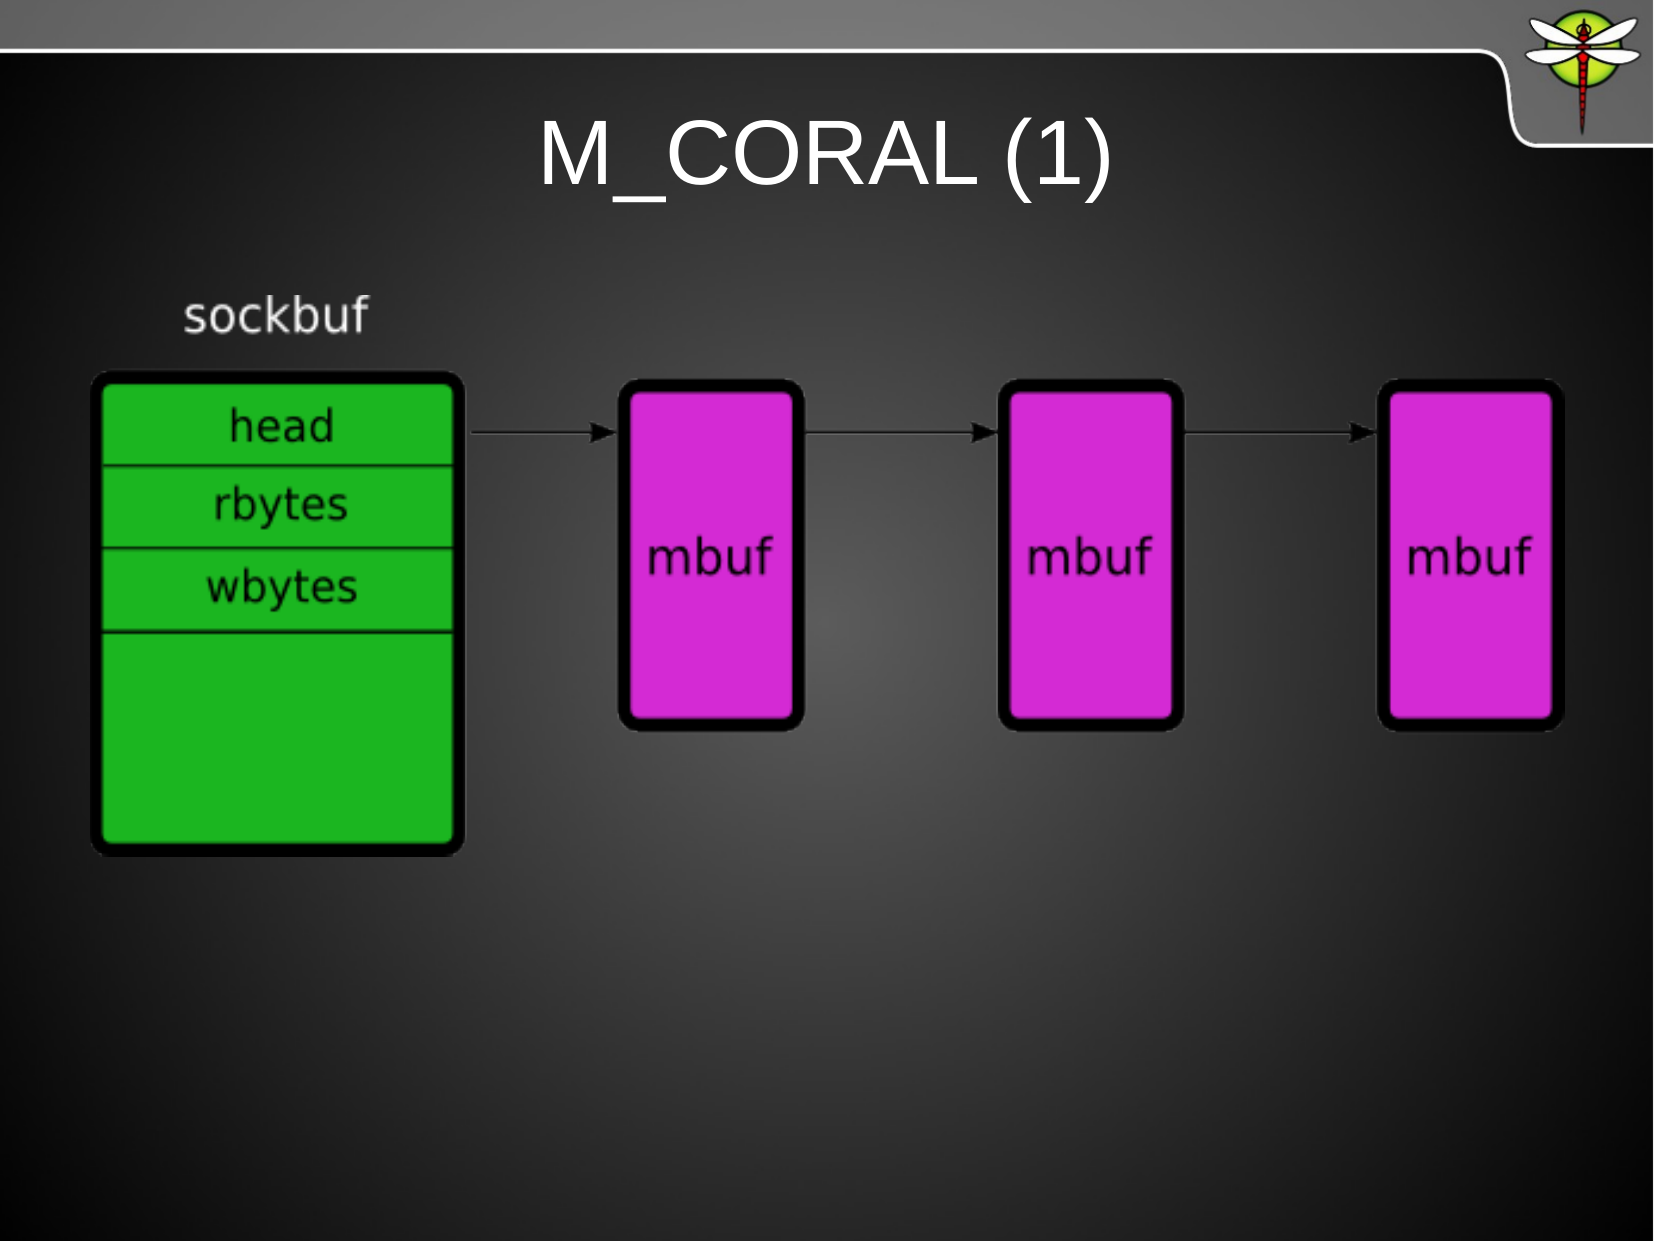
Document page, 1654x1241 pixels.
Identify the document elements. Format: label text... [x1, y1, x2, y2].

picture [0, 0, 1654, 1241]
title M_CORAL (1) [82, 56, 1571, 250]
